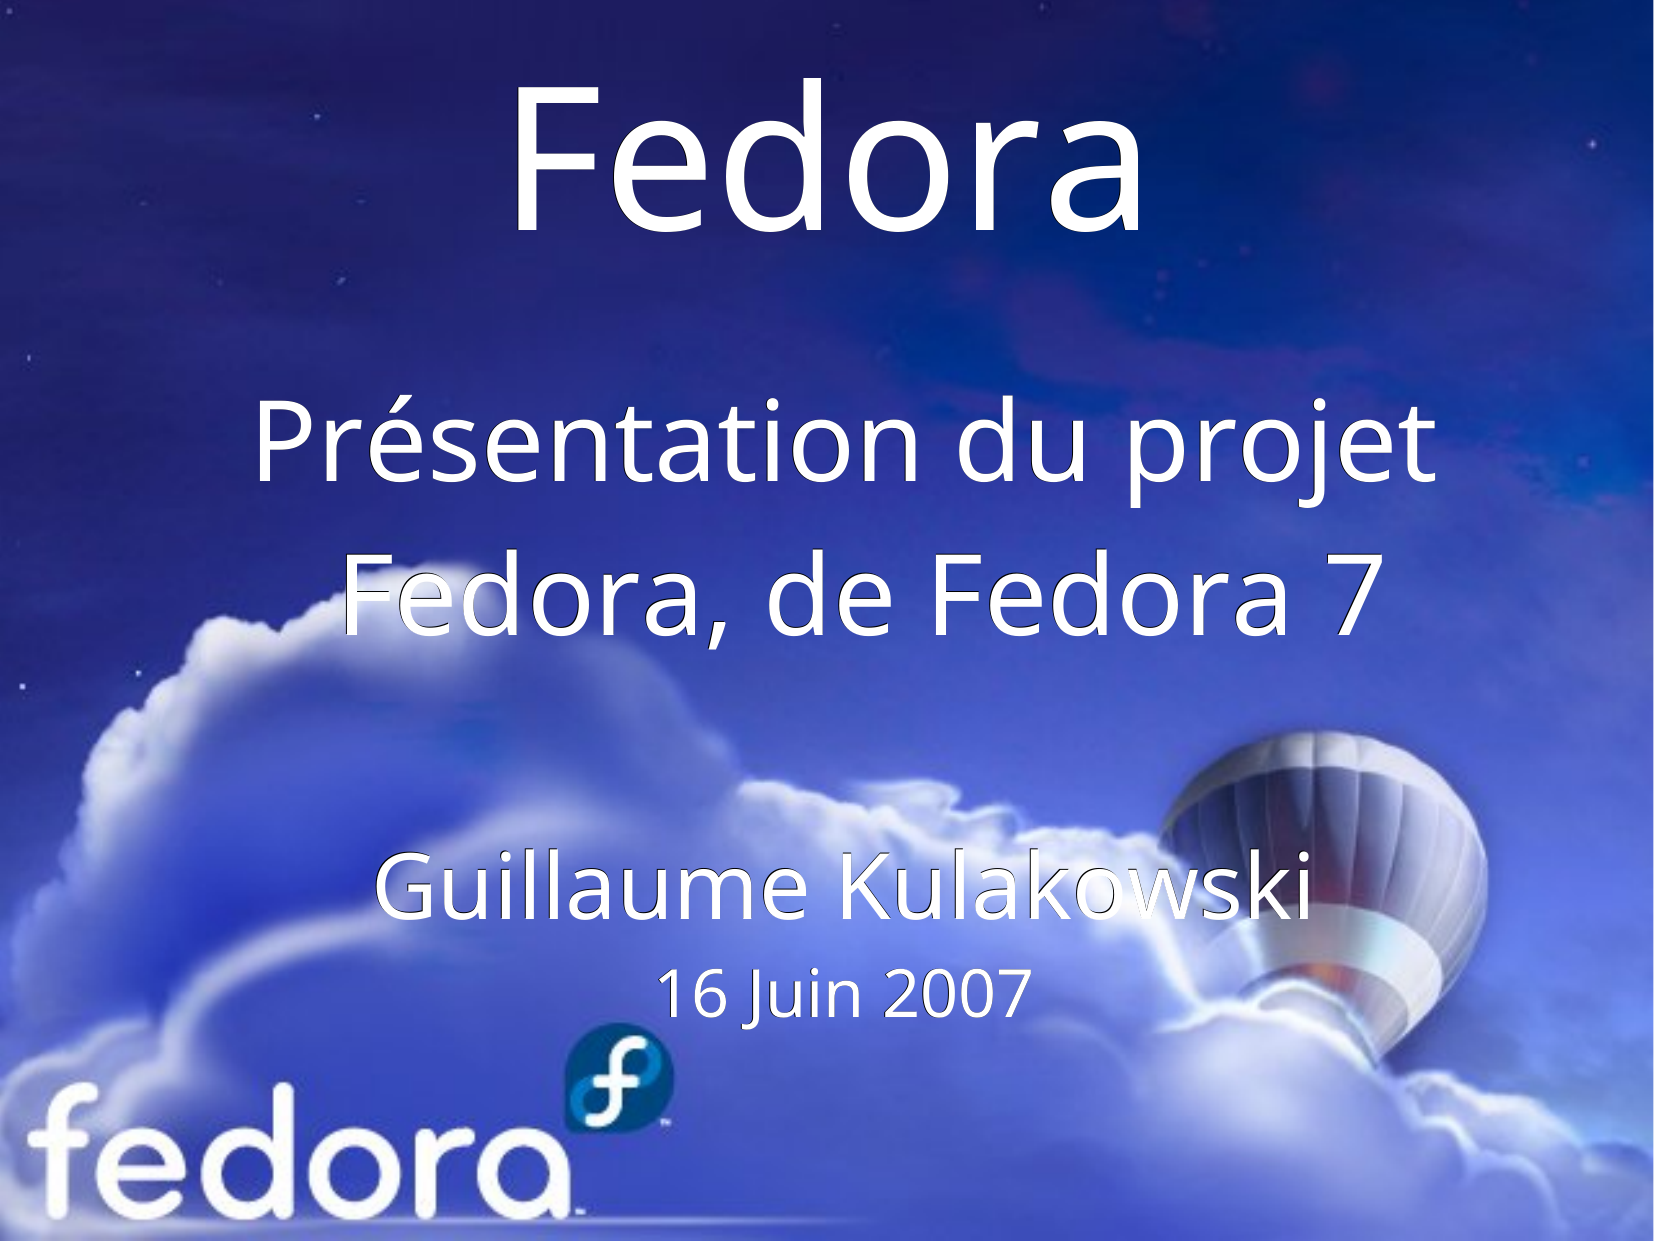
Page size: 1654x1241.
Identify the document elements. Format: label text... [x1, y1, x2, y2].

subtitle Présentation du projet Fedora, de Fedora 7 Guillaume Kulakowski 16 Juin 2007 [82, 290, 1571, 1109]
title Fedora [82, 37, 1571, 269]
picture [0, 0, 1654, 1241]
